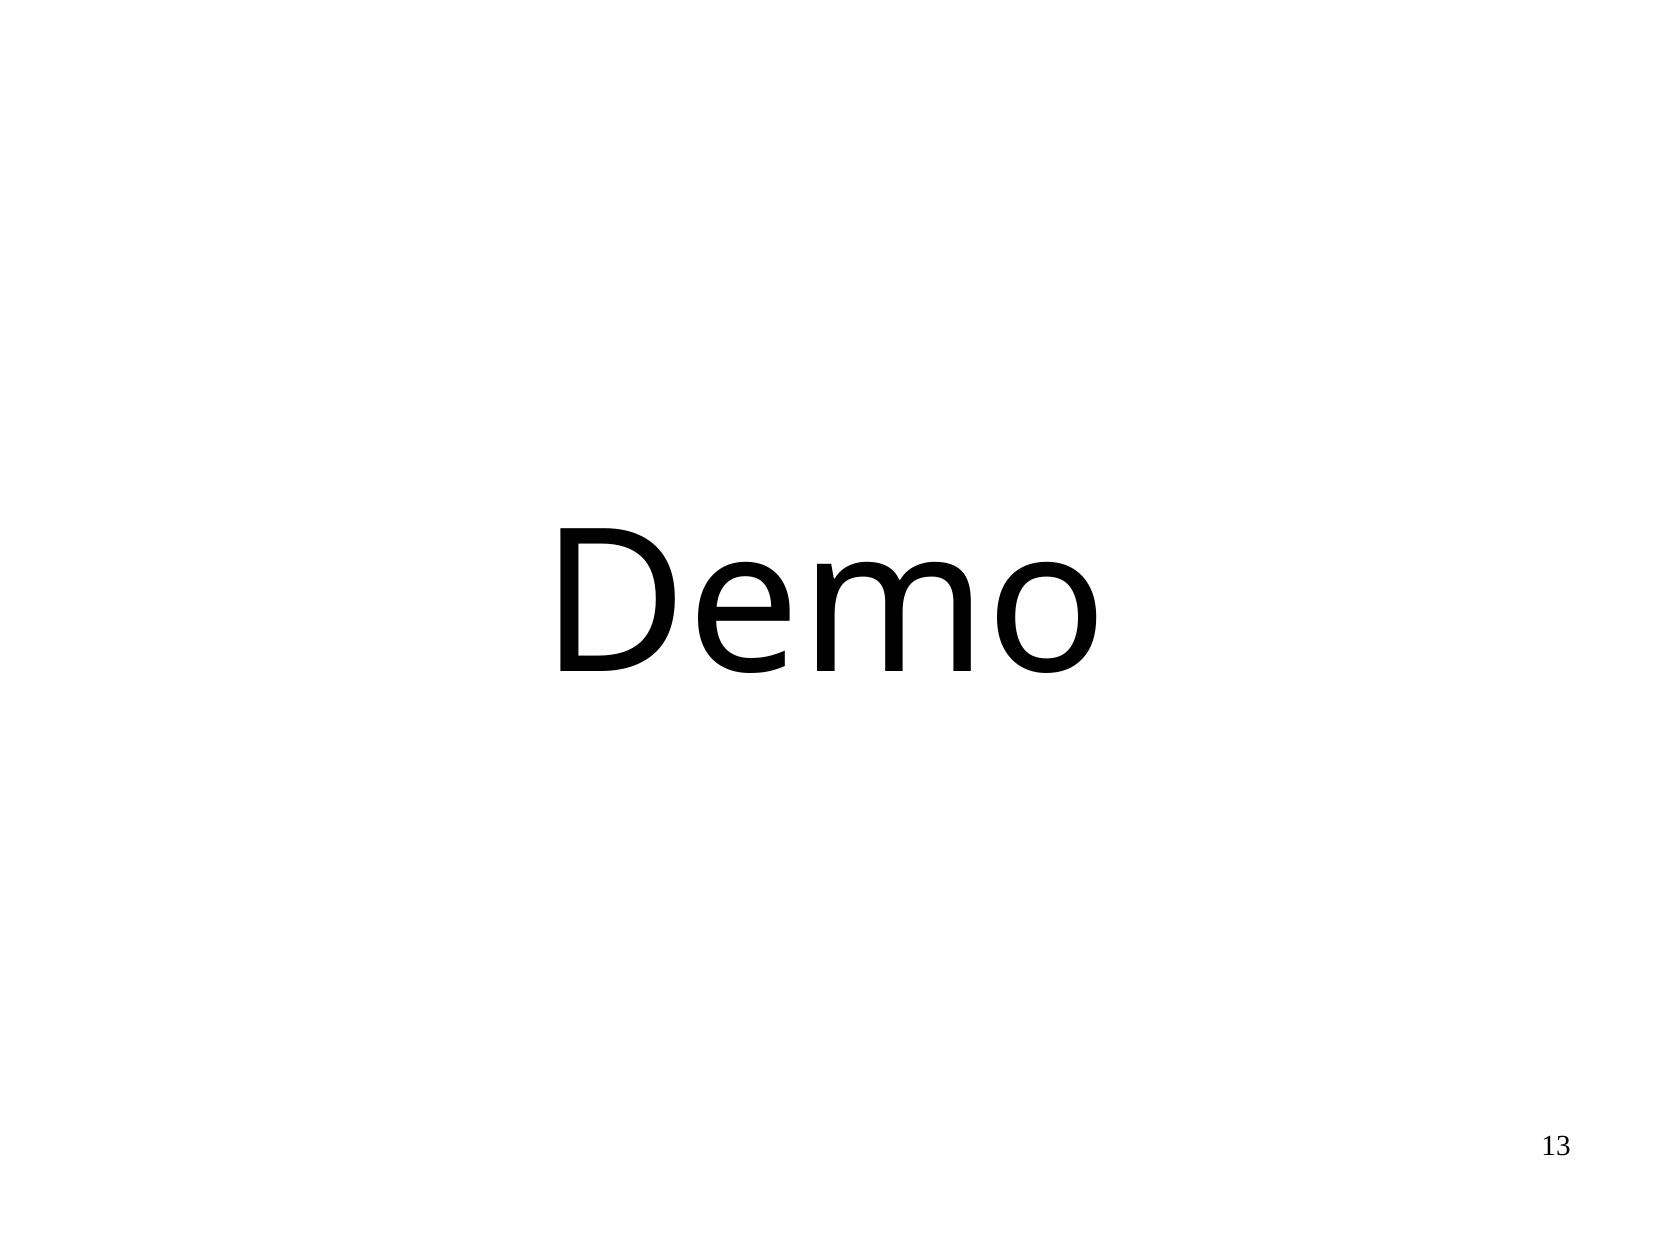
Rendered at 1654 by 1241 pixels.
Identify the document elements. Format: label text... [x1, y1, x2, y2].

text_box Demo [526, 450, 1127, 706]
